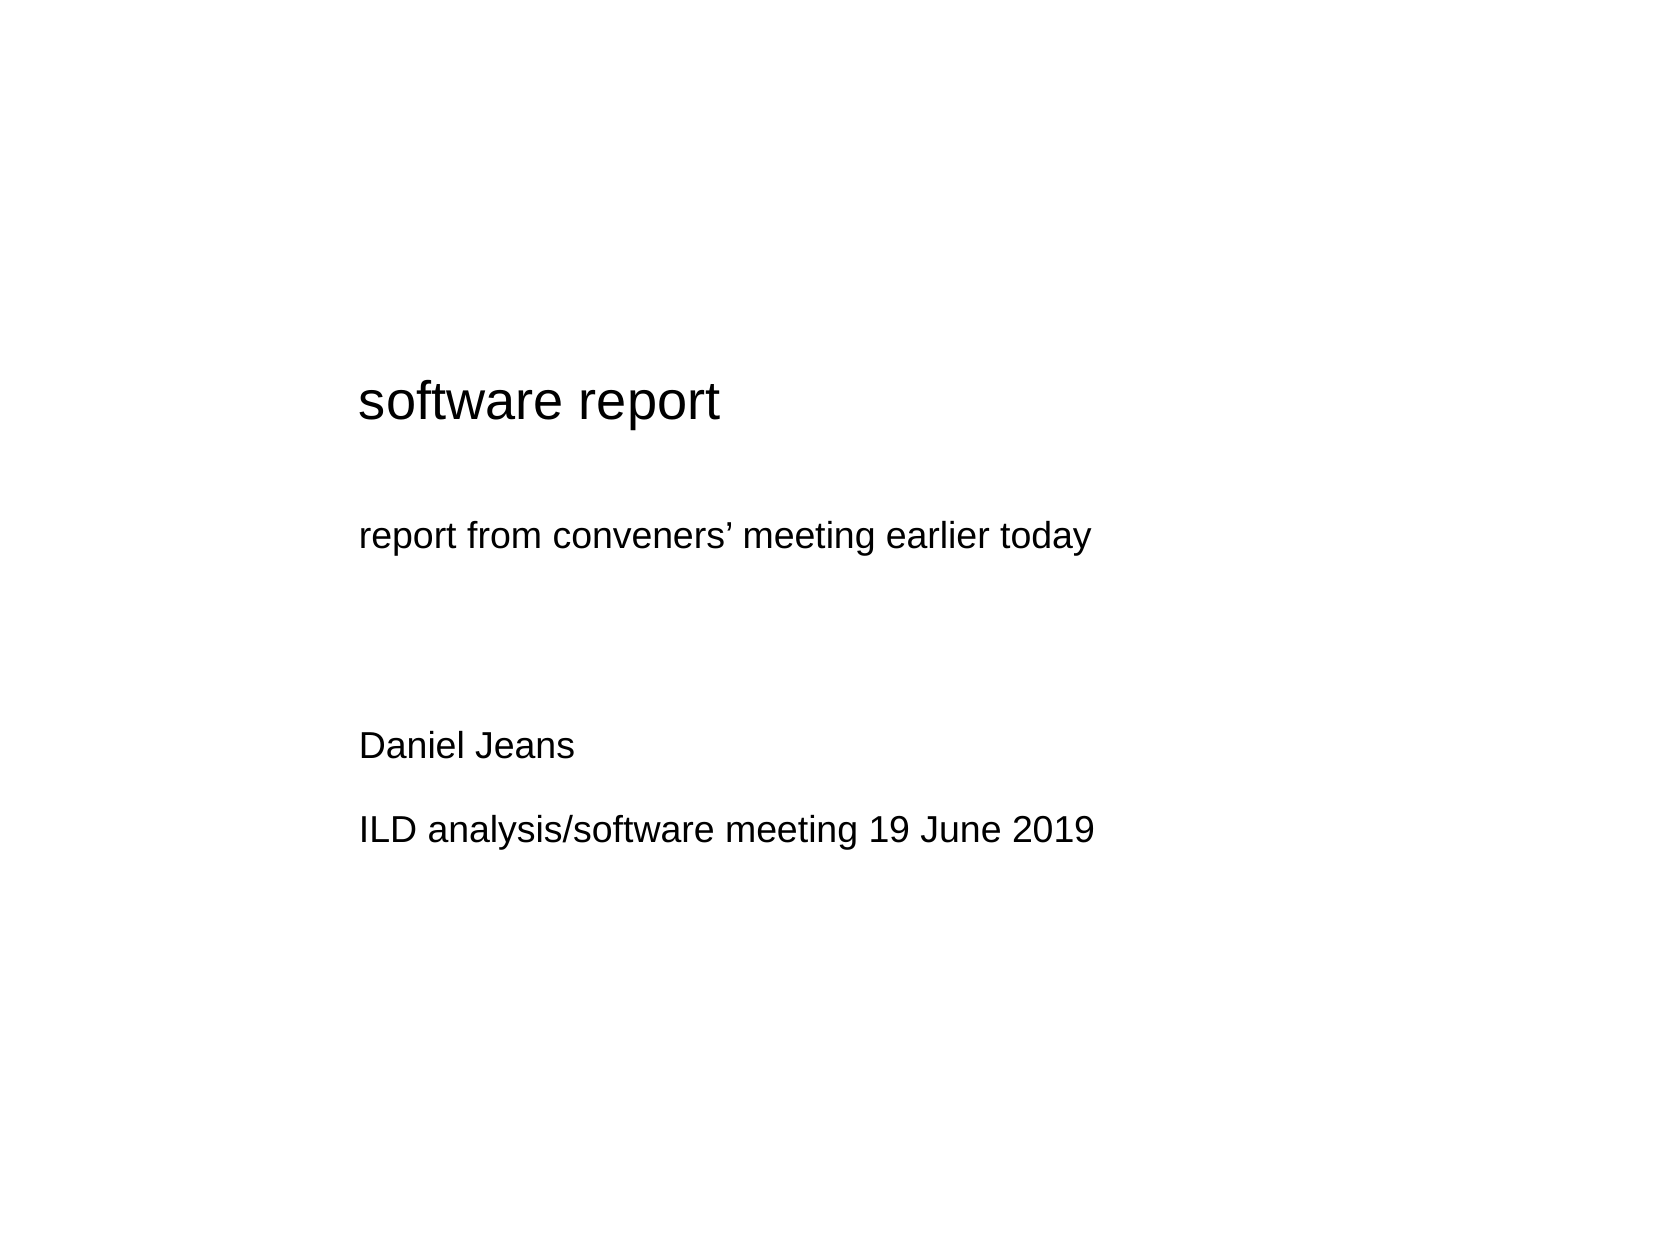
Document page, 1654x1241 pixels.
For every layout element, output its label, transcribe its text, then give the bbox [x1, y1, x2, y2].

text_box software report report from conveners’ meeting earlier today Daniel Jeans ILD analysis/software meeting 19 June 2019 [344, 362, 1111, 858]
